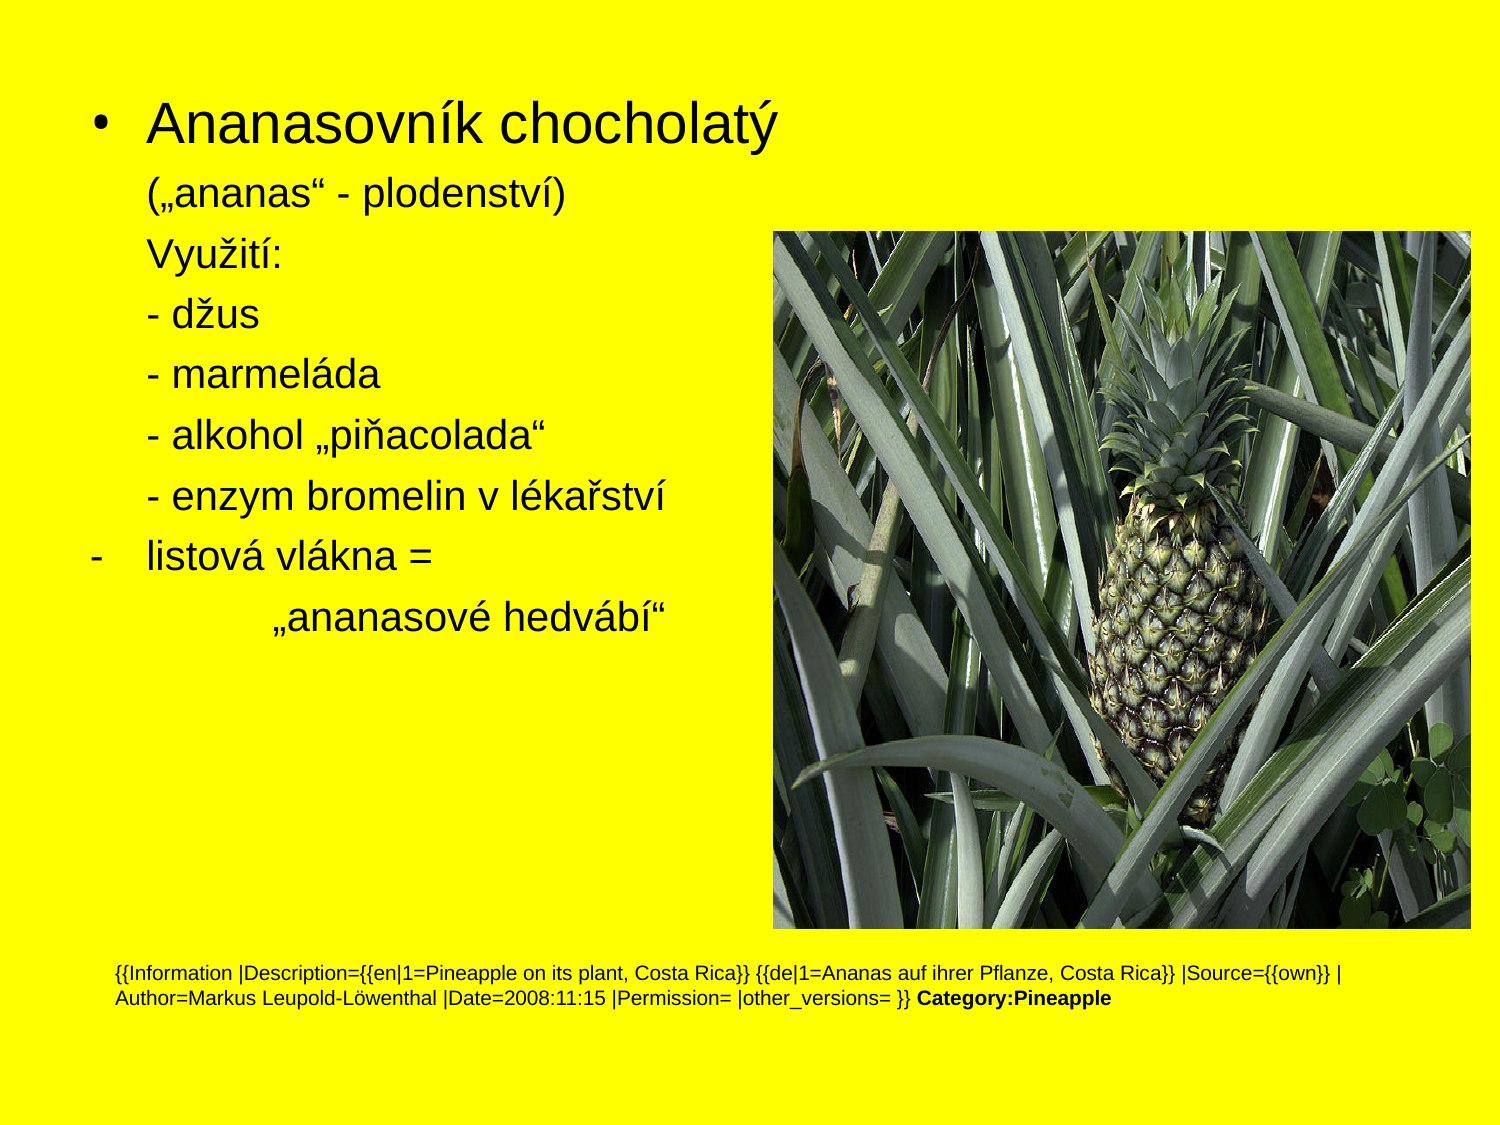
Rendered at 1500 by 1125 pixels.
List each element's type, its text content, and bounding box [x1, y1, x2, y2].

text_box {{Information |Description={{en|1=Pineapple on its plant, Costa Rica}} {{de|1=Ananas auf ihrer Pflanze, Costa Rica}} |Source={{own}} |Author=Markus Leupold-Löwenthal |Date=2008:11:15 |Permission= |other_versions= }} Category:Pineapple [100, 952, 1412, 1018]
list Ananasovník chocholatý („ananas“ - plodenství) Využití: - džus - marmeláda - alkohol „piňacolada“ - enzym bromelin v lékařství listová vlákna = „ananasové hedvábí“ [75, 78, 963, 1005]
picture [773, 231, 1471, 929]
